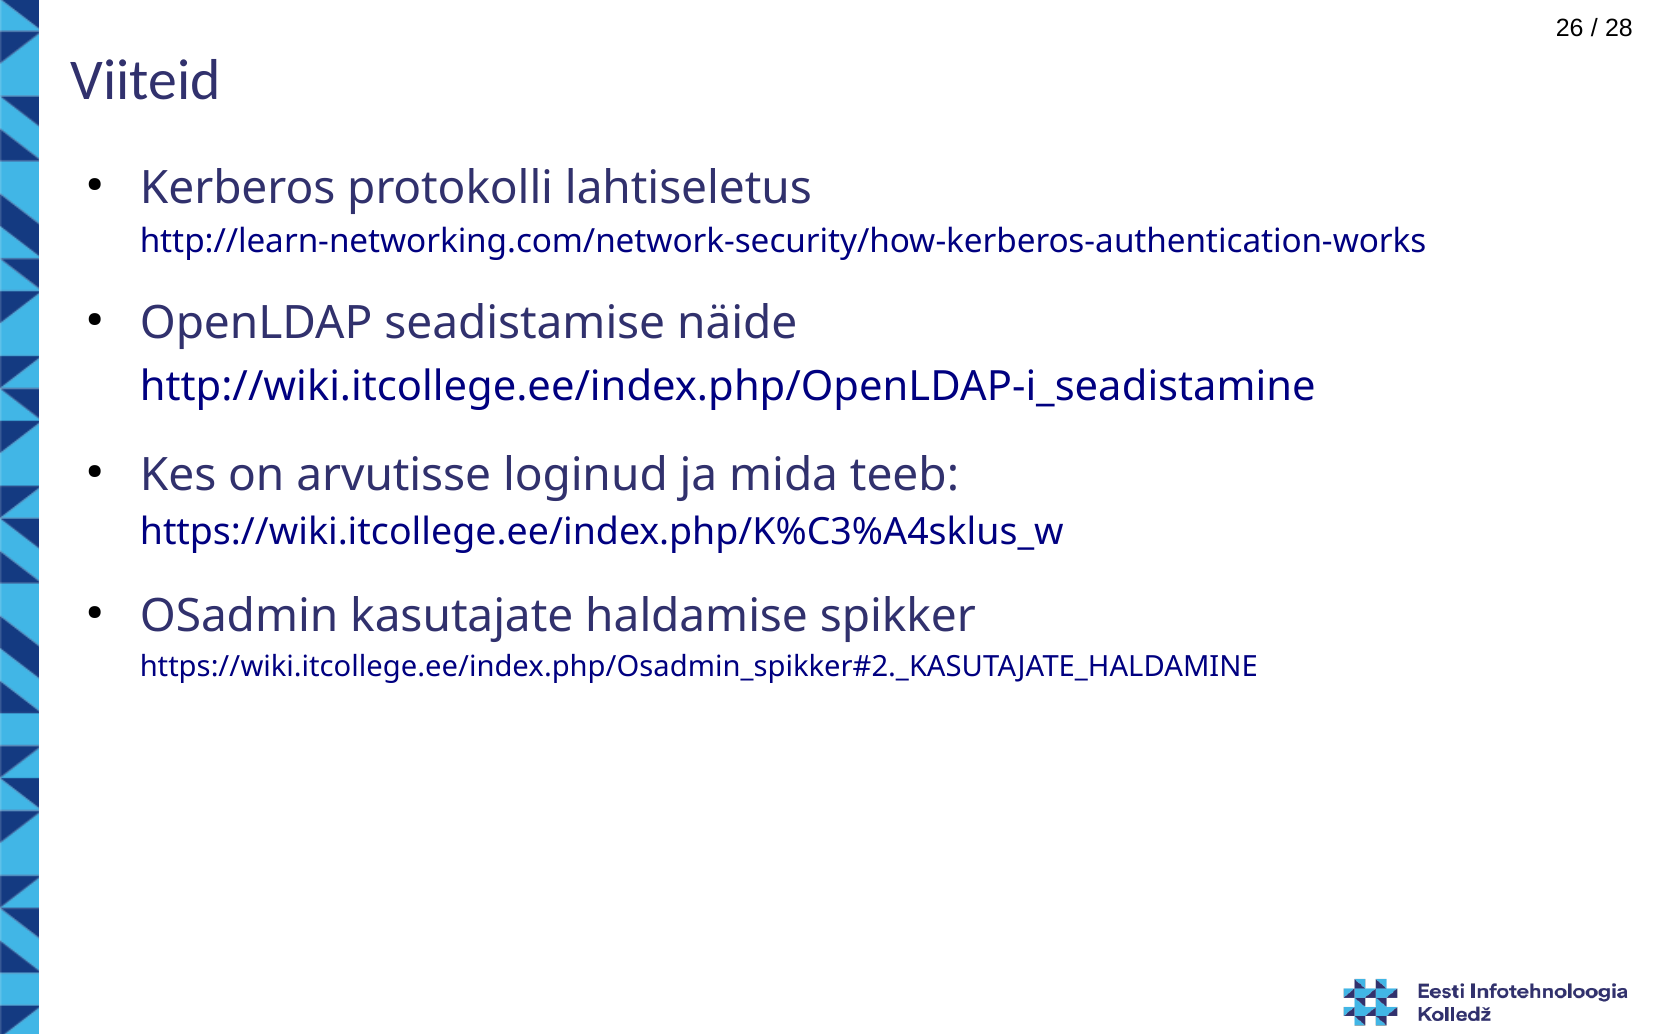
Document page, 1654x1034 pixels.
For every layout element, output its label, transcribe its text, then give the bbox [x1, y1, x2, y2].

list Kerberos protokolli lahtiseletus http://learn-networking.com/network-security/how-kerberos-authentication-works OpenLDAP seadistamise näide http://wiki.itcollege.ee/index.php/OpenLDAP-i_seadistamine Kes on arvutisse loginud ja mida teeb: https://wiki.itcollege.ee/index.php/K%C3%A4sklus_w OSadmin kasutajate haldamise spikker https://wiki.itcollege.ee/index.php/Osadmin_spikker#2._KASUTAJATE_HALDAMINE [68, 153, 1630, 957]
title Viiteid [70, 41, 1630, 130]
